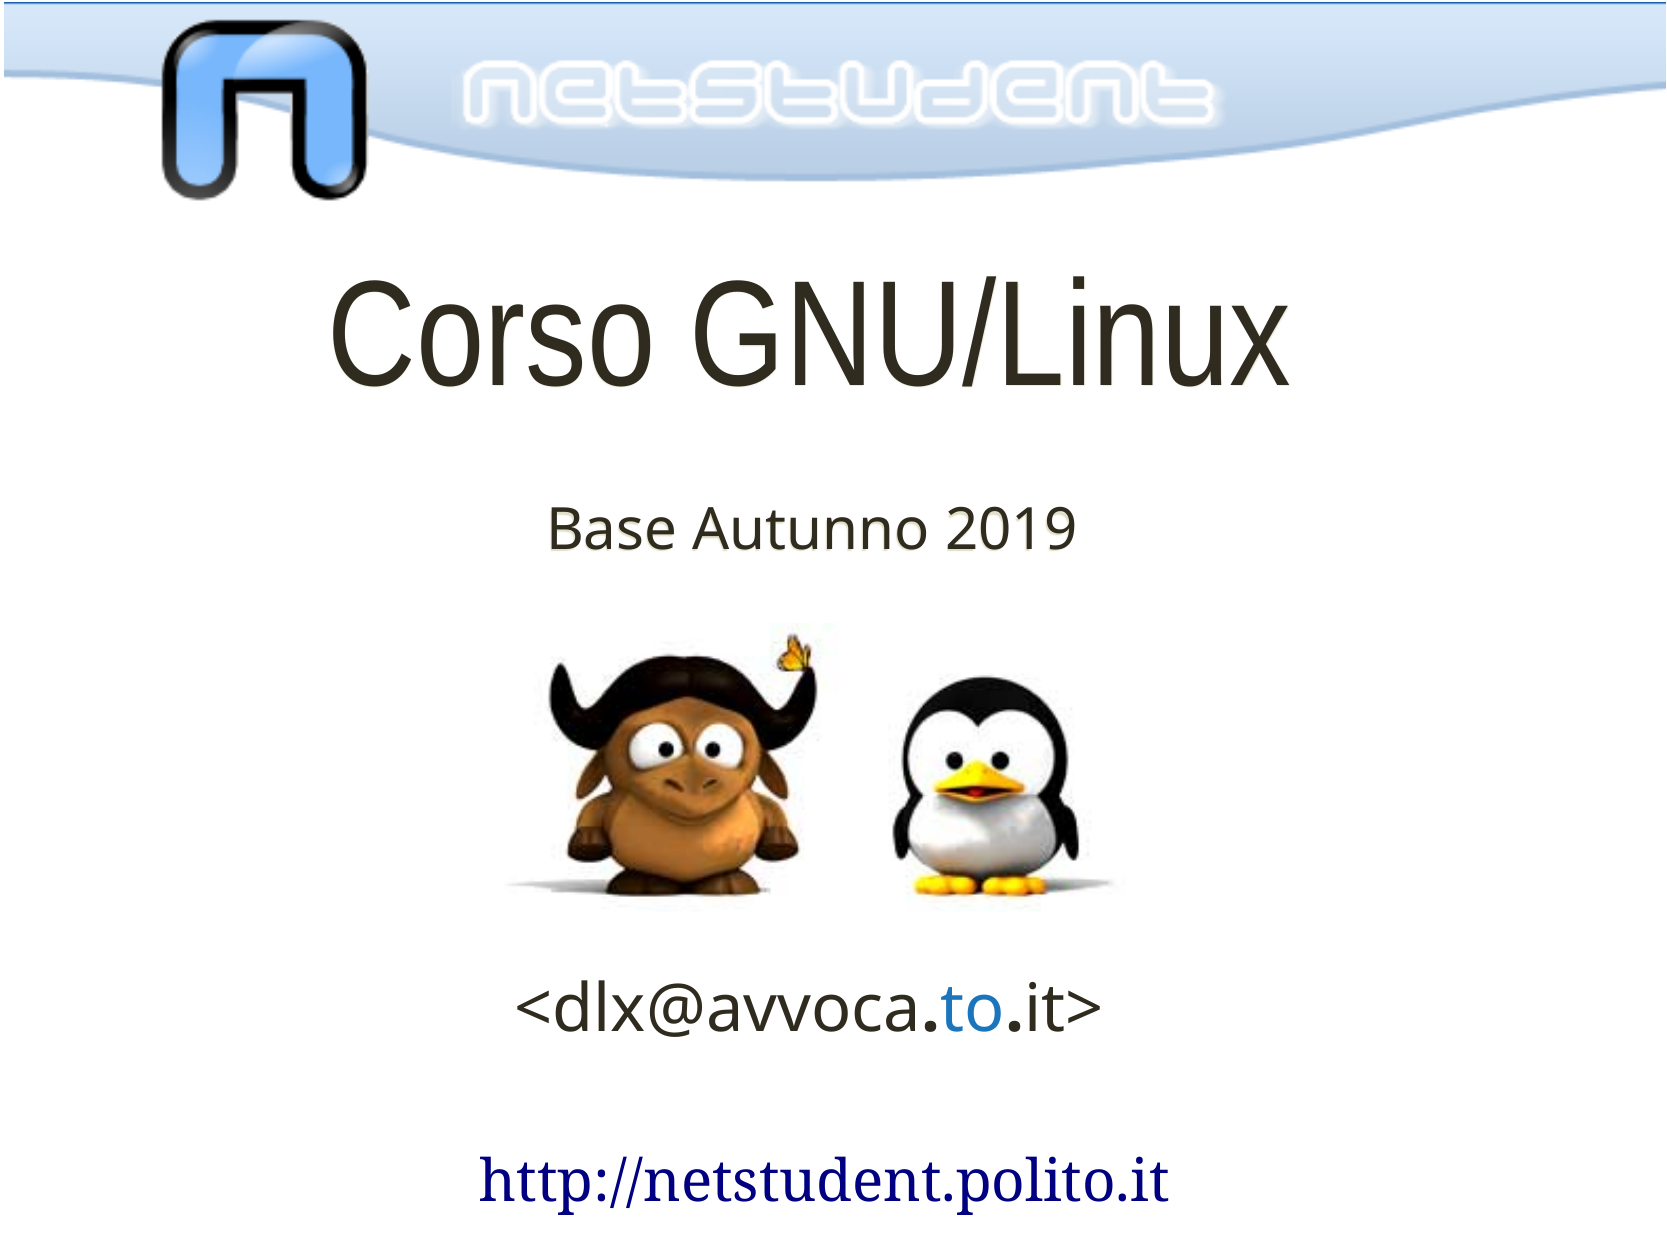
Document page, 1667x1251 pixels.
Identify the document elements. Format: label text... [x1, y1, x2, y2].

picture [0, 0, 1667, 1251]
title Corso GNU/Linux [133, 223, 1487, 420]
text_box http://netstudent.polito.it [464, 1131, 1457, 1251]
text_box <dlx@avvoca.to.it> [499, 952, 1207, 1046]
list Base Autunno 2019 [136, 481, 1489, 641]
